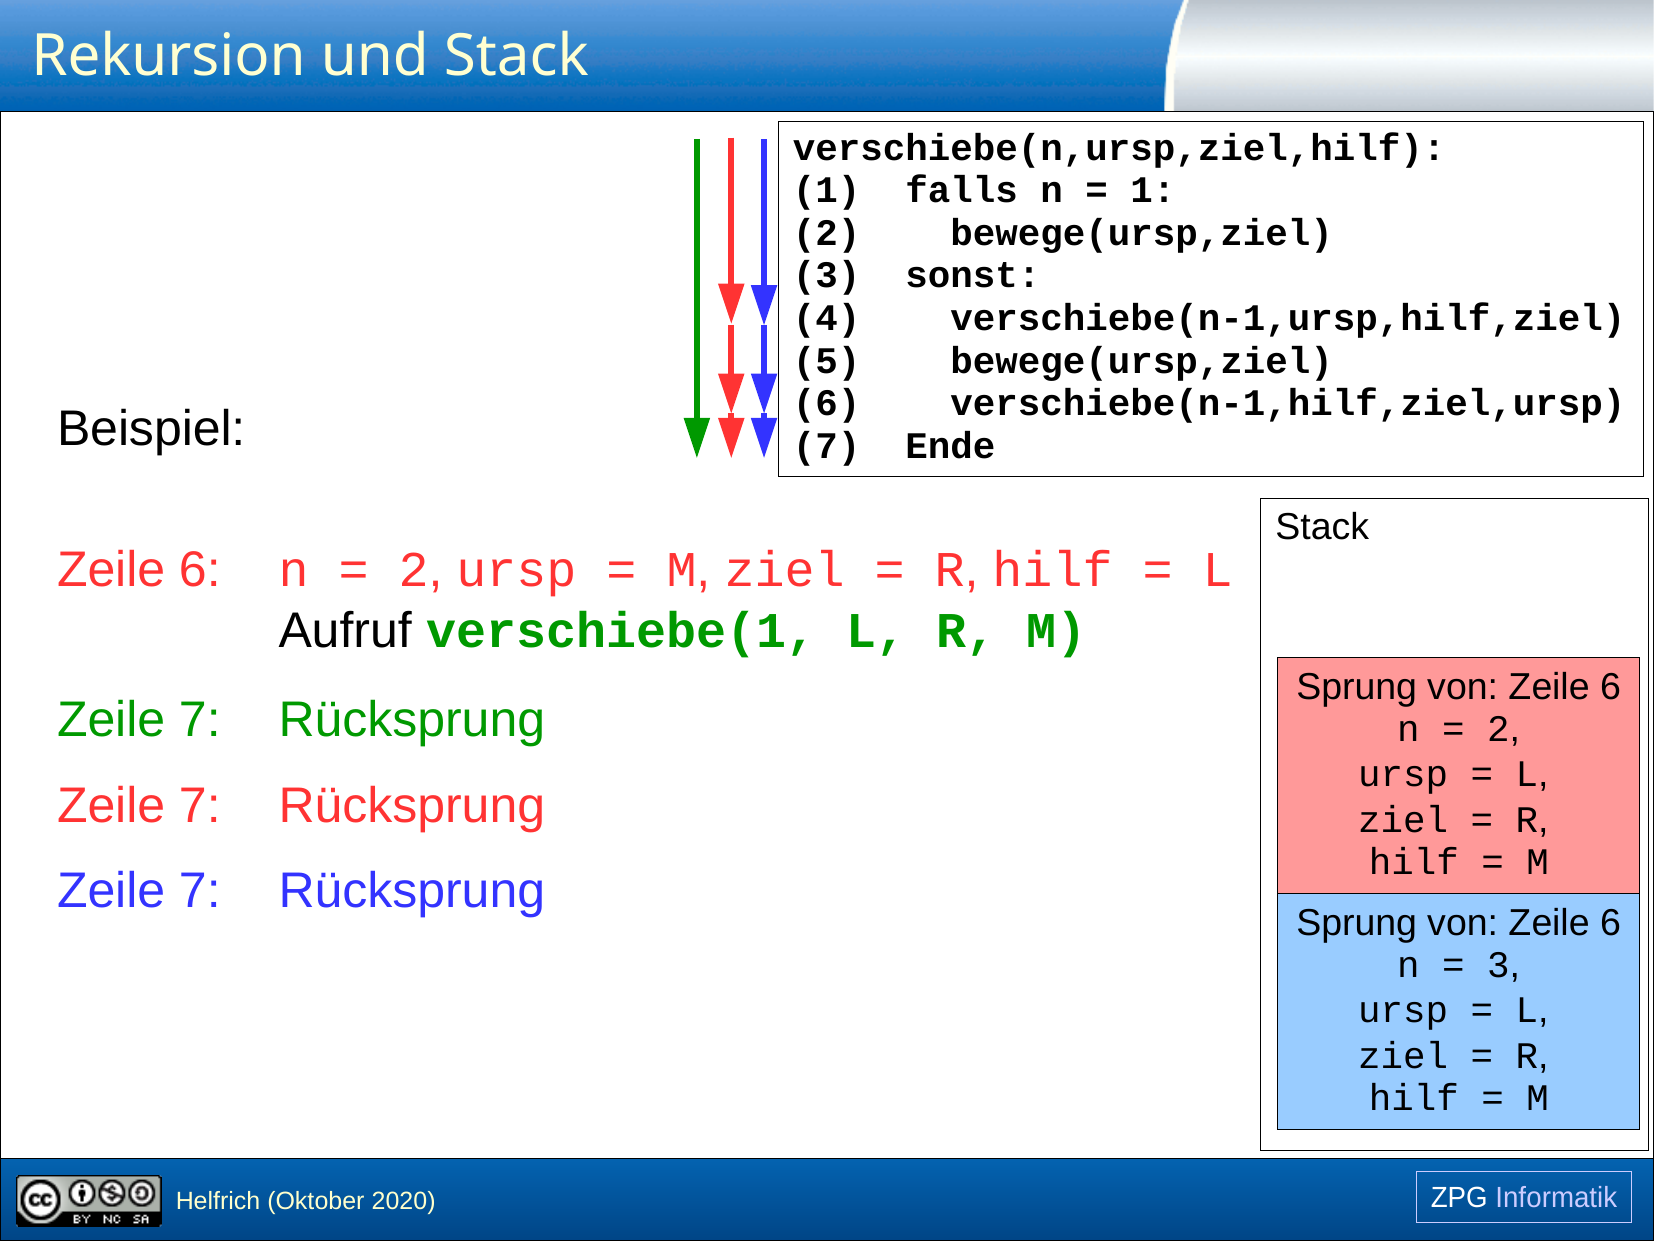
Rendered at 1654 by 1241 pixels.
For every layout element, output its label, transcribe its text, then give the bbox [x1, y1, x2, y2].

picture [0, 0, 1654, 111]
title Rekursion und Stack [31, 14, 1151, 92]
text_box Stack [1260, 498, 1649, 1151]
picture [16, 1175, 162, 1227]
list Beispiel: Zeile 6: n = 2, ursp = M, ziel = R, hilf = L Aufruf verschiebe(1, L, R, M) Zeile 7: Rücksprung Zeile 7: Rücksprung Zeile 7: Rücksprung [57, 400, 1605, 1048]
text_box verschiebe(n,ursp,ziel,hilf): (1) falls n = 1: (2) bewege(ursp,ziel) (3) sonst: (4) verschiebe(n-1,ursp,hilf,ziel) (5) bewege(ursp,ziel) (6) verschiebe(n-1,hilf,ziel,ursp) (7) Ende [778, 121, 1644, 477]
